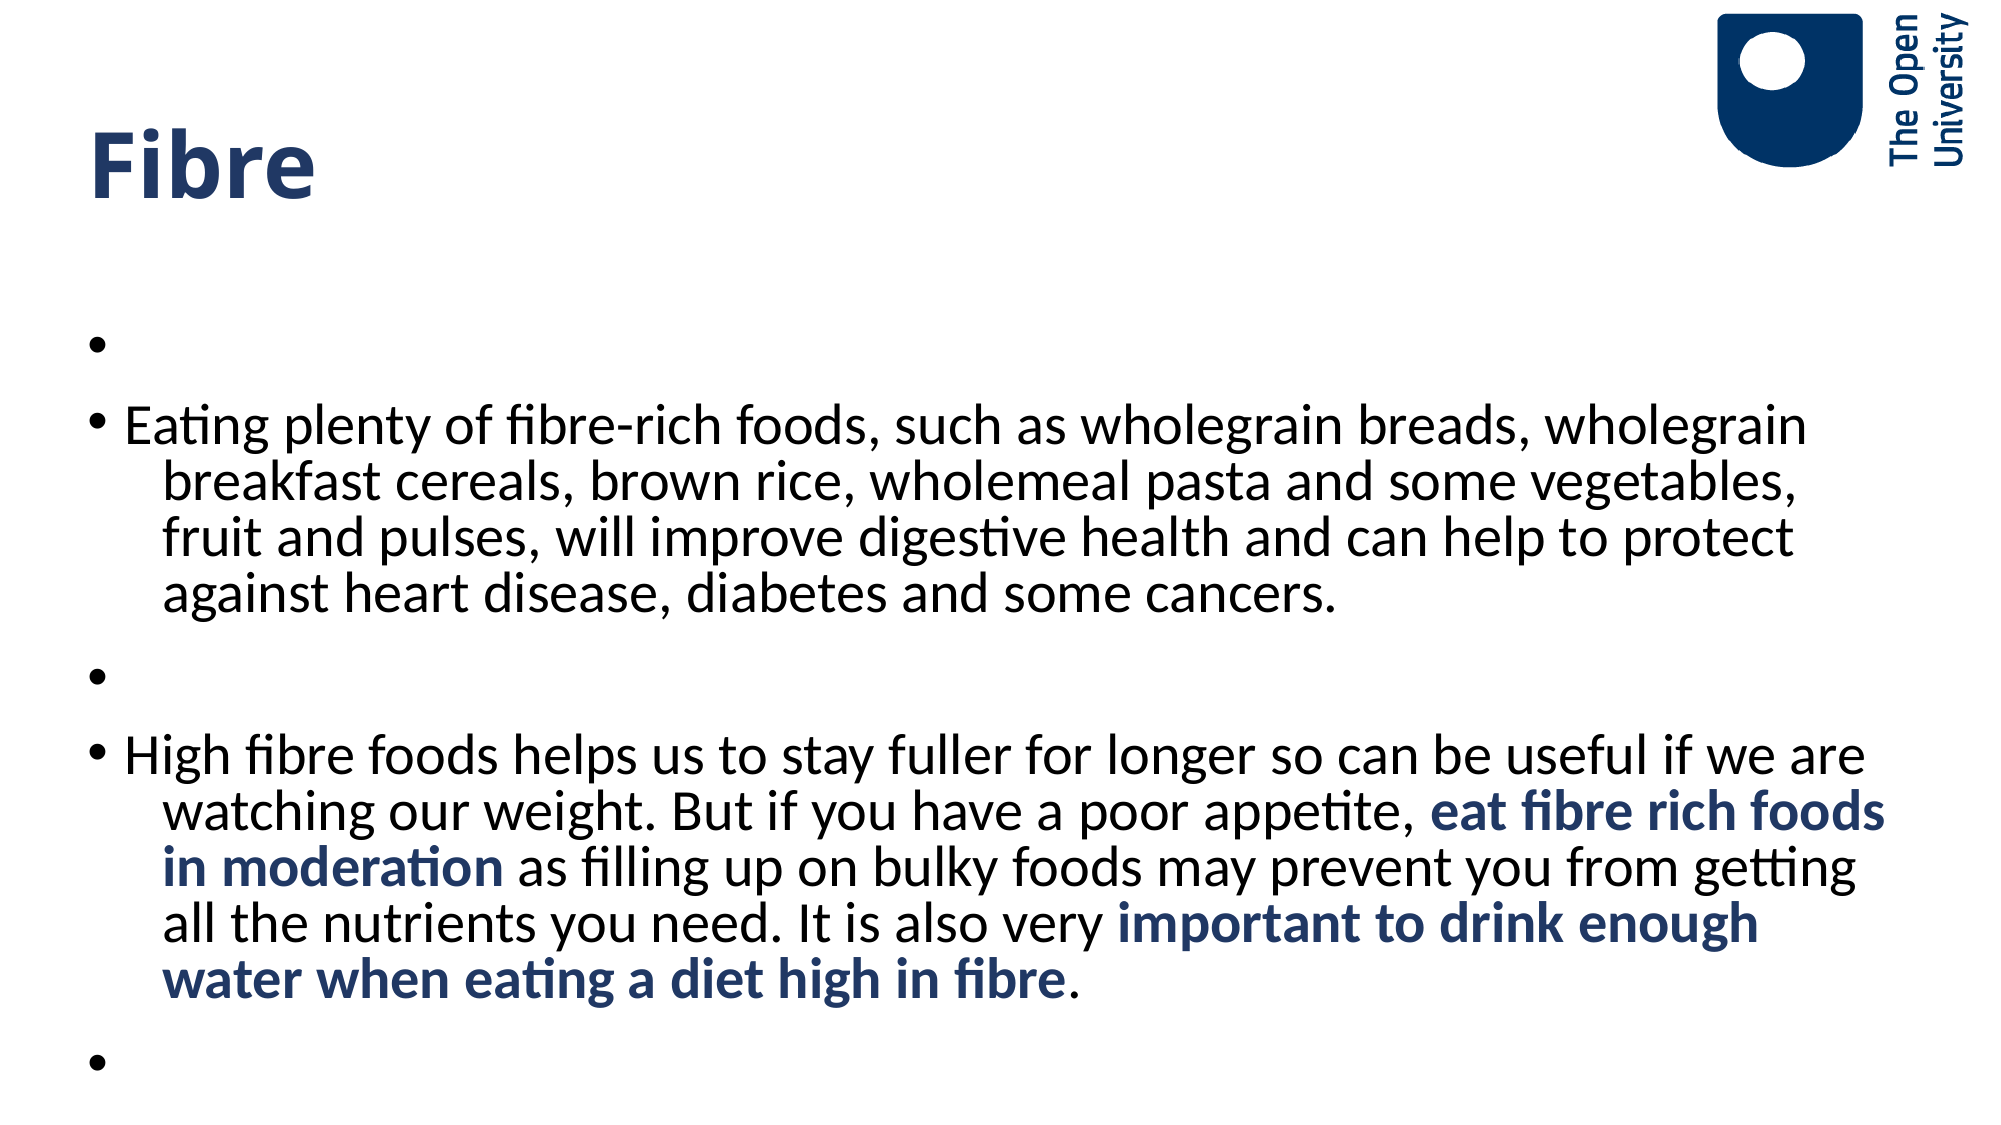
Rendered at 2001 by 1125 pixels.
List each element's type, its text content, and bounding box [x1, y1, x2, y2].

picture [1716, 10, 1971, 170]
list Eating plenty of fibre-rich foods, such as wholegrain breads, wholegrain breakfast cereals, brown rice, wholemeal pasta and some vegetables, fruit and pulses, will improve digestive health and can help to protect against heart disease, diabetes and some cancers. High fibre foods helps us to stay fuller for longer so can be useful if we are watching our weight. But if you have a poor appetite, eat fibre rich foods in moderation as filling up on bulky foods may prevent you from getting all the nutrients you need. It is also very important to drink enough water when eating a diet high in fibre. [72, 301, 1911, 1065]
title Fibre [72, 60, 1798, 278]
